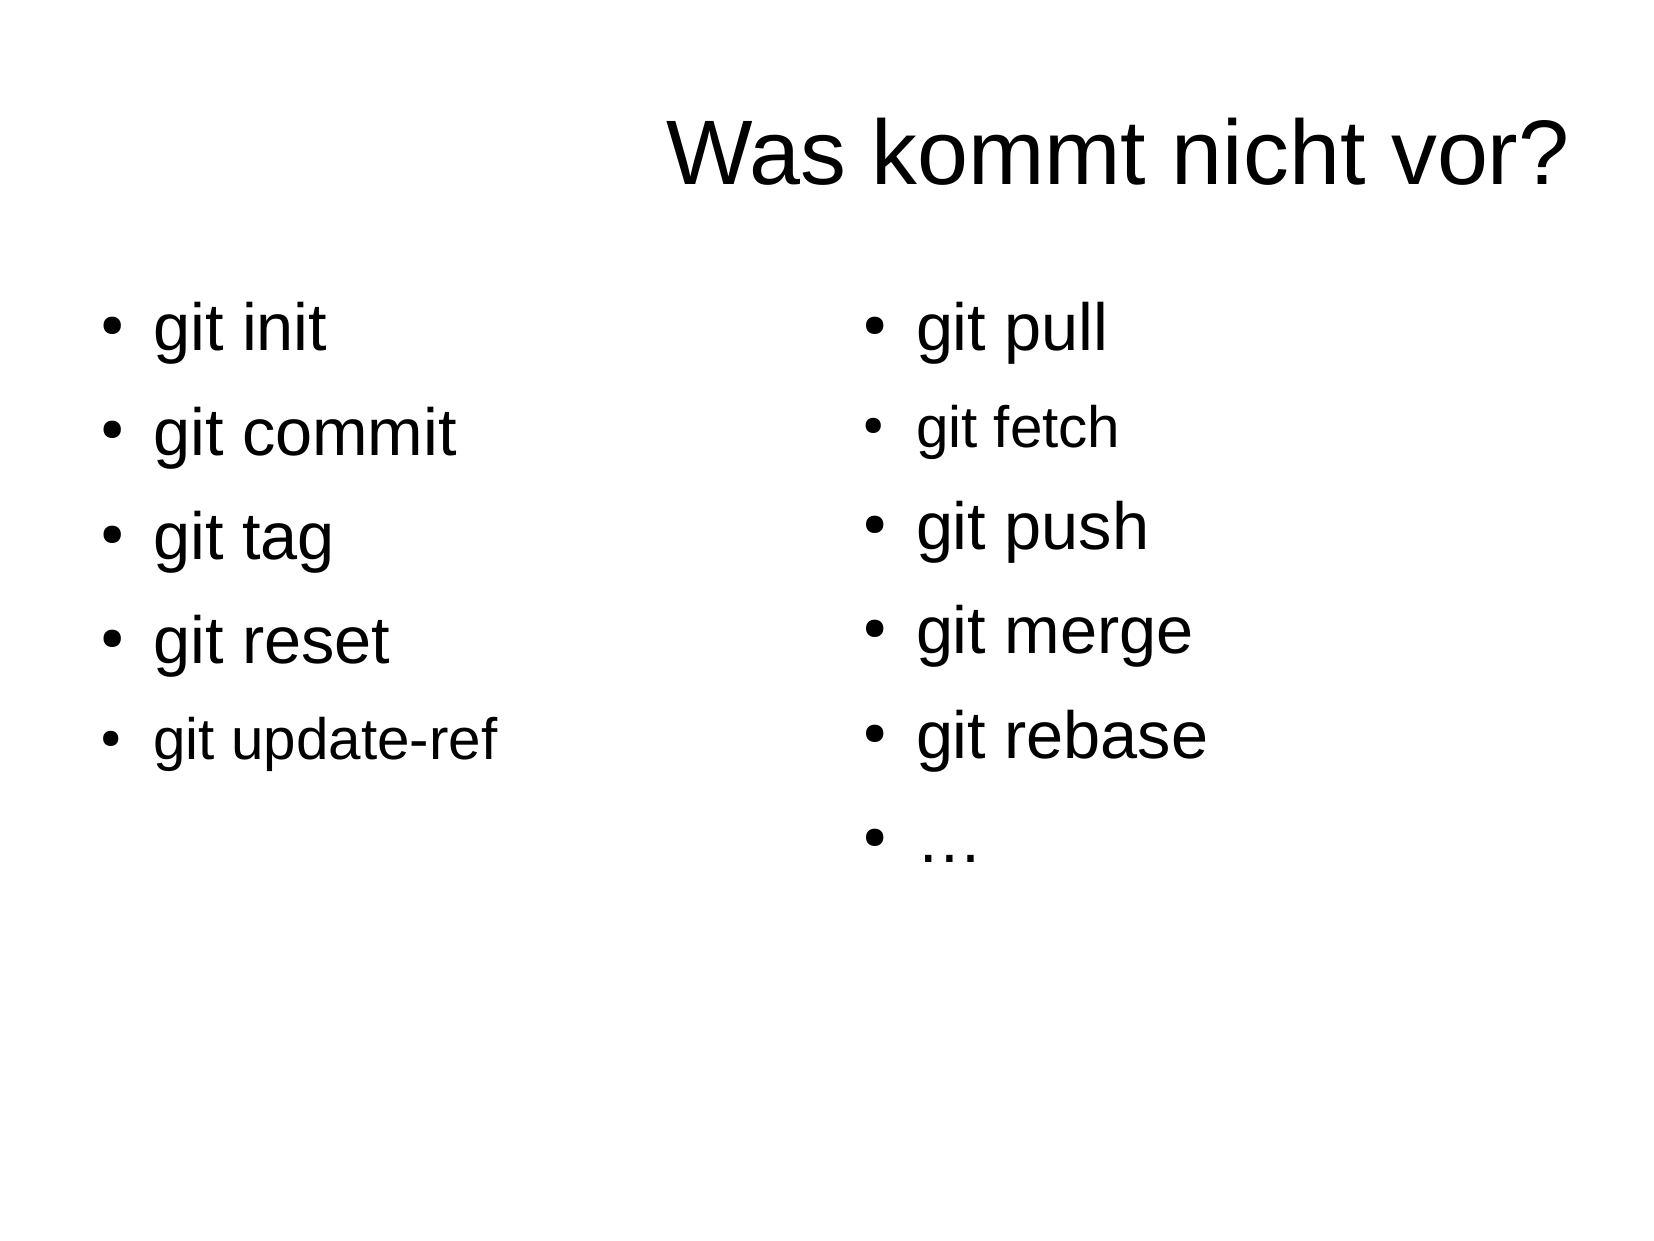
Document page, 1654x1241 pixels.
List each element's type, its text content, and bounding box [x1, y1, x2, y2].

list git init git commit git tag git reset git update-ref [82, 290, 809, 1109]
title Was kommt nicht vor? [82, 49, 1571, 257]
list git pull git fetch git push git merge git rebase … [845, 290, 1572, 1109]
